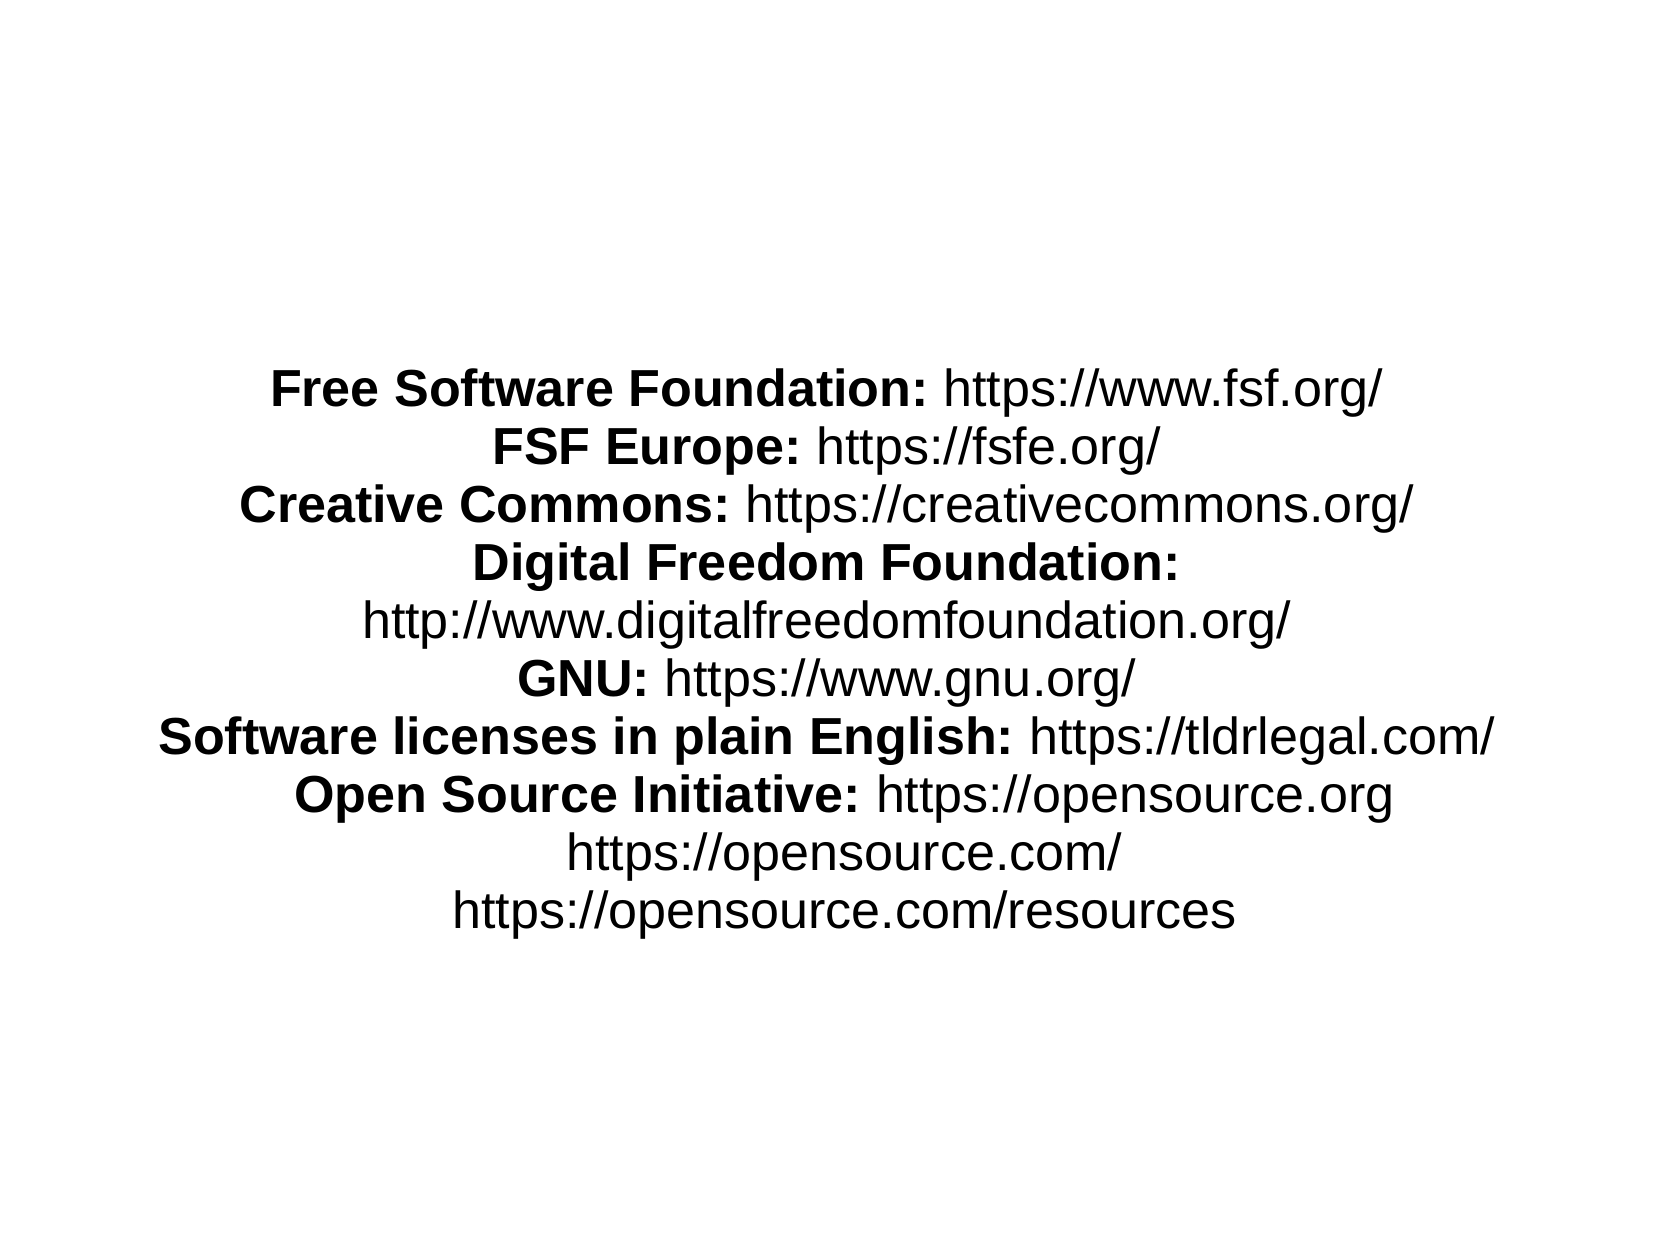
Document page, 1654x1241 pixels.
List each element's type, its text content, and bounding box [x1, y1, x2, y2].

subtitle Free Software Foundation: https://www.fsf.org/ FSF Europe: https://fsfe.org/ Creative Commons: https://creativecommons.org/ Digital Freedom Foundation: http://www.digitalfreedomfoundation.org/ GNU: https://www.gnu.org/ Software licenses in plain English: https://tldrlegal.com/ Open Source Initiative: https://opensource.org https://opensource.com/ https://opensource.com/resources [82, 238, 1571, 1062]
